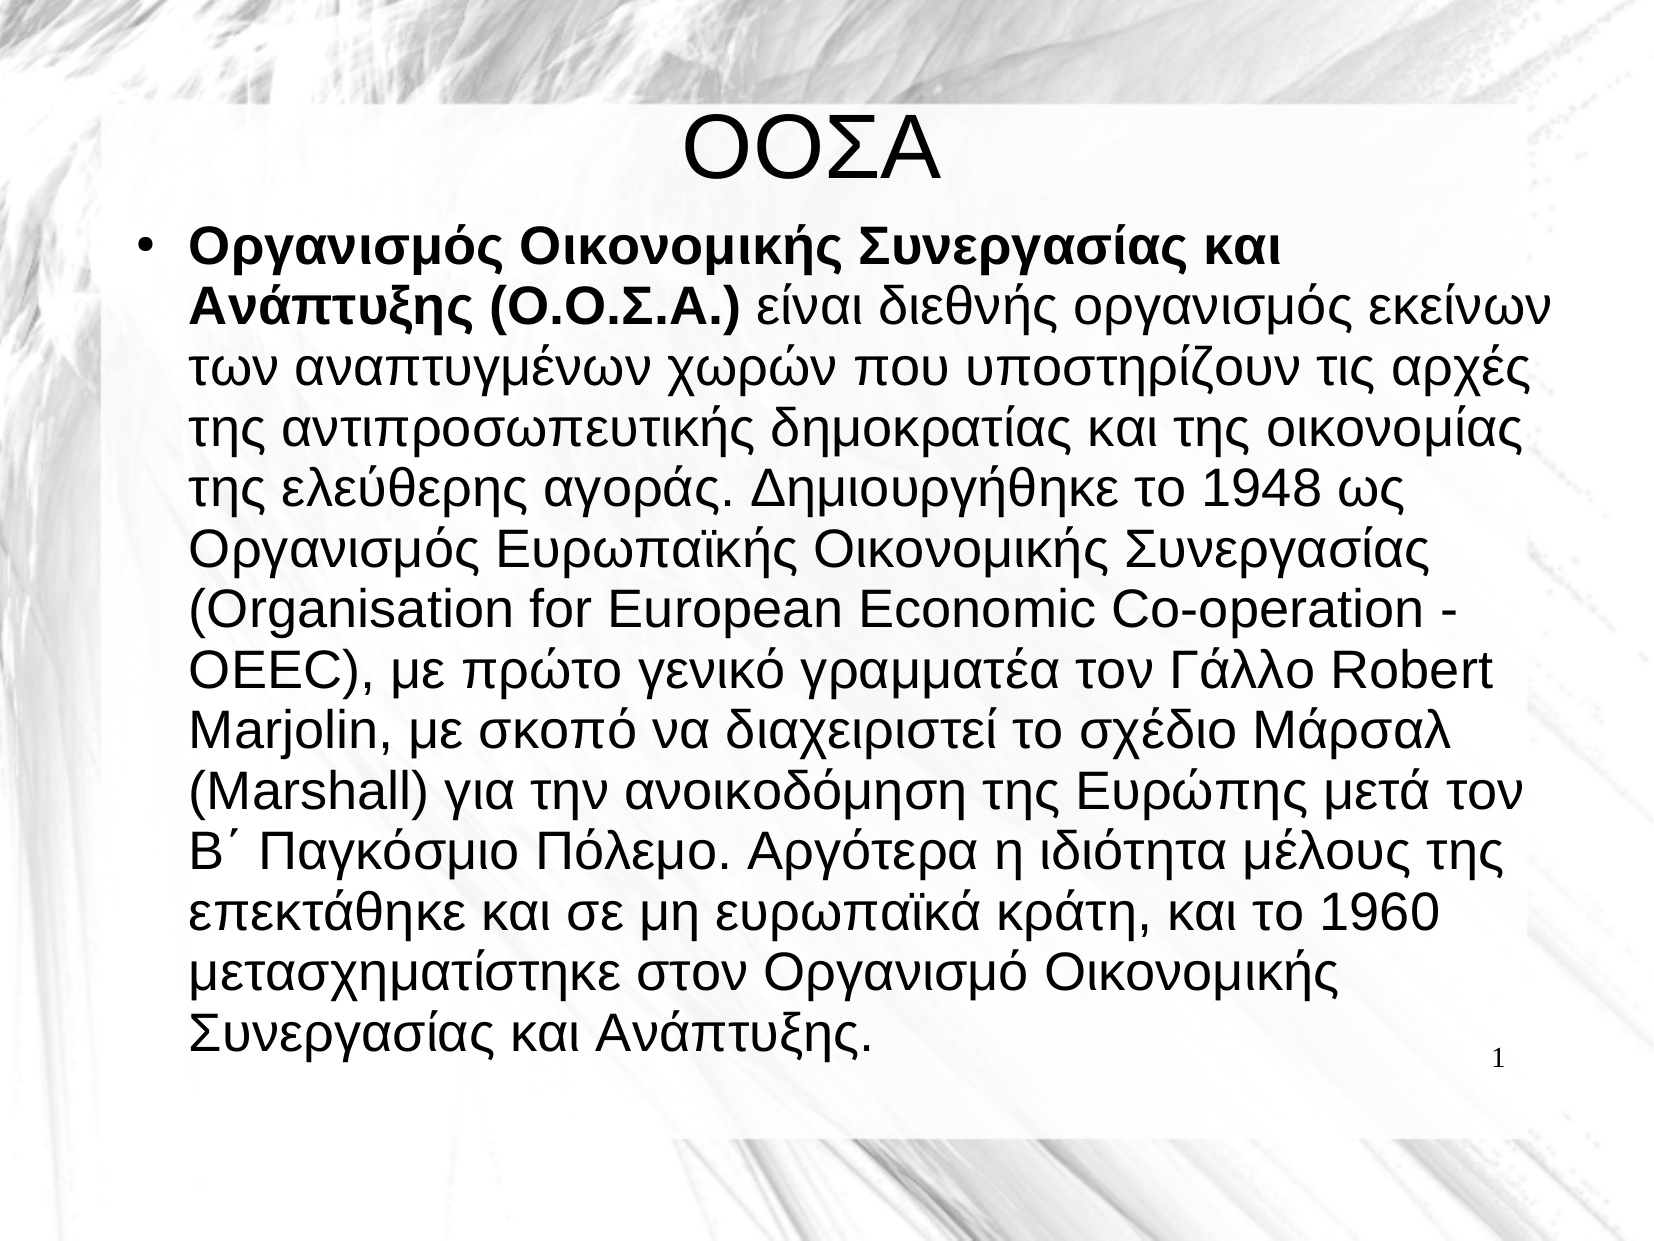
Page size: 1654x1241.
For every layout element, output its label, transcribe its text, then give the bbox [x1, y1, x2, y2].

title ΟΟΣΑ [118, 80, 1506, 213]
list Οργανισμός Οικονομικής Συνεργασίας και Ανάπτυξης (Ο.Ο.Σ.Α.) είναι διεθνής οργανισμός εκείνων των αναπτυγμένων χωρών που υποστηρίζουν τις αρχές της αντιπροσωπευτικής δημοκρατίας και της οικονομίας της ελεύθερης αγοράς. Δημιουργήθηκε το 1948 ως Οργανισμός Ευρωπαϊκής Οικονομικής Συνεργασίας (Organisation for European Economic Co-operation - OEEC), με πρώτο γενικό γραμματέα τον Γάλλο Robert Marjolin, με σκοπό να διαχειριστεί το σχέδιο Μάρσαλ (Marshall) για την ανοικοδόμηση της Ευρώπης μετά τον Β΄ Παγκόσμιο Πόλεμο. Αργότερα η ιδιότητα μέλους της επεκτάθηκε και σε μη ευρωπαϊκά κράτη, και το 1960 μετασχηματίστηκε στον Οργανισμό Οικονομικής Συνεργασίας και Ανάπτυξης. [118, 215, 1571, 1067]
picture [0, 0, 1654, 1241]
